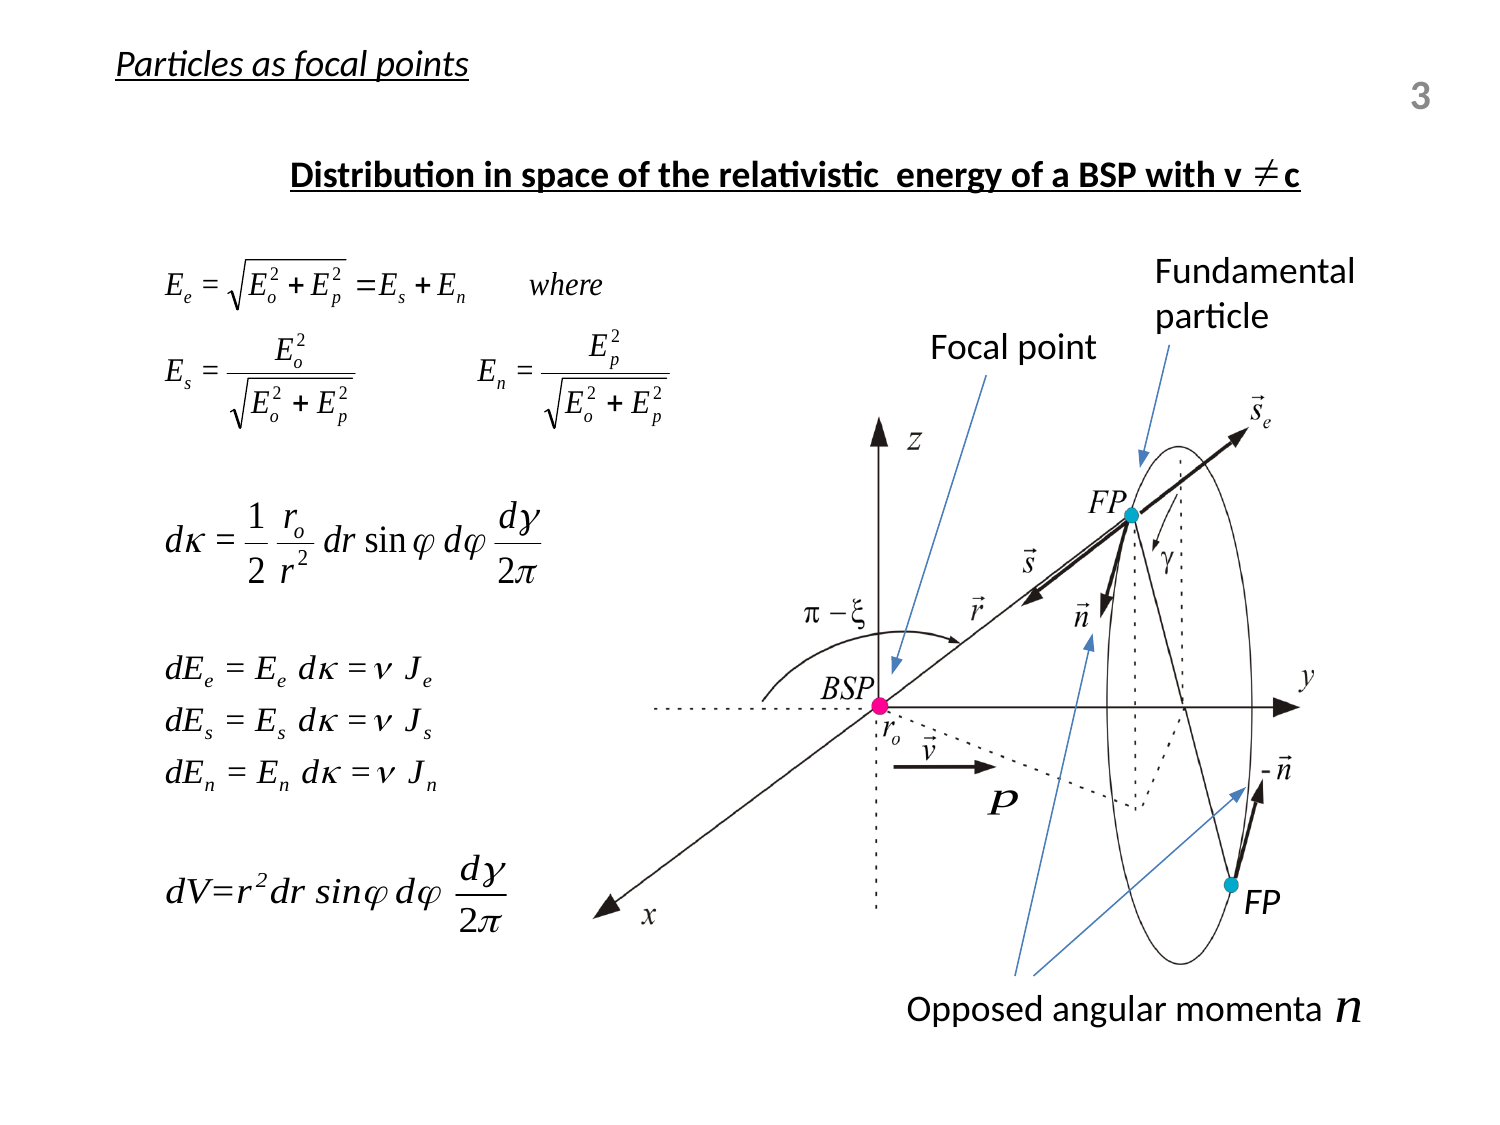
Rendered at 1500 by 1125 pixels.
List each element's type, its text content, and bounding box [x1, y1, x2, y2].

chart [159, 846, 514, 941]
text_box Fundamental particle [1139, 238, 1374, 345]
chart [974, 775, 1033, 823]
chart [159, 253, 677, 436]
chart [1246, 151, 1282, 194]
text_box FP [1228, 869, 1296, 931]
text_box Particles as focal points [100, 30, 489, 92]
text_box [1394, 60, 1456, 120]
chart [159, 491, 550, 592]
text_box Distribution in space of the relativistic energy of a BSP with v c [275, 142, 1317, 203]
text_box Opposed angular momenta [891, 975, 1344, 1037]
chart [1326, 975, 1374, 1036]
text_box Focal point [915, 314, 1115, 376]
picture [592, 385, 1314, 965]
chart [159, 646, 514, 800]
